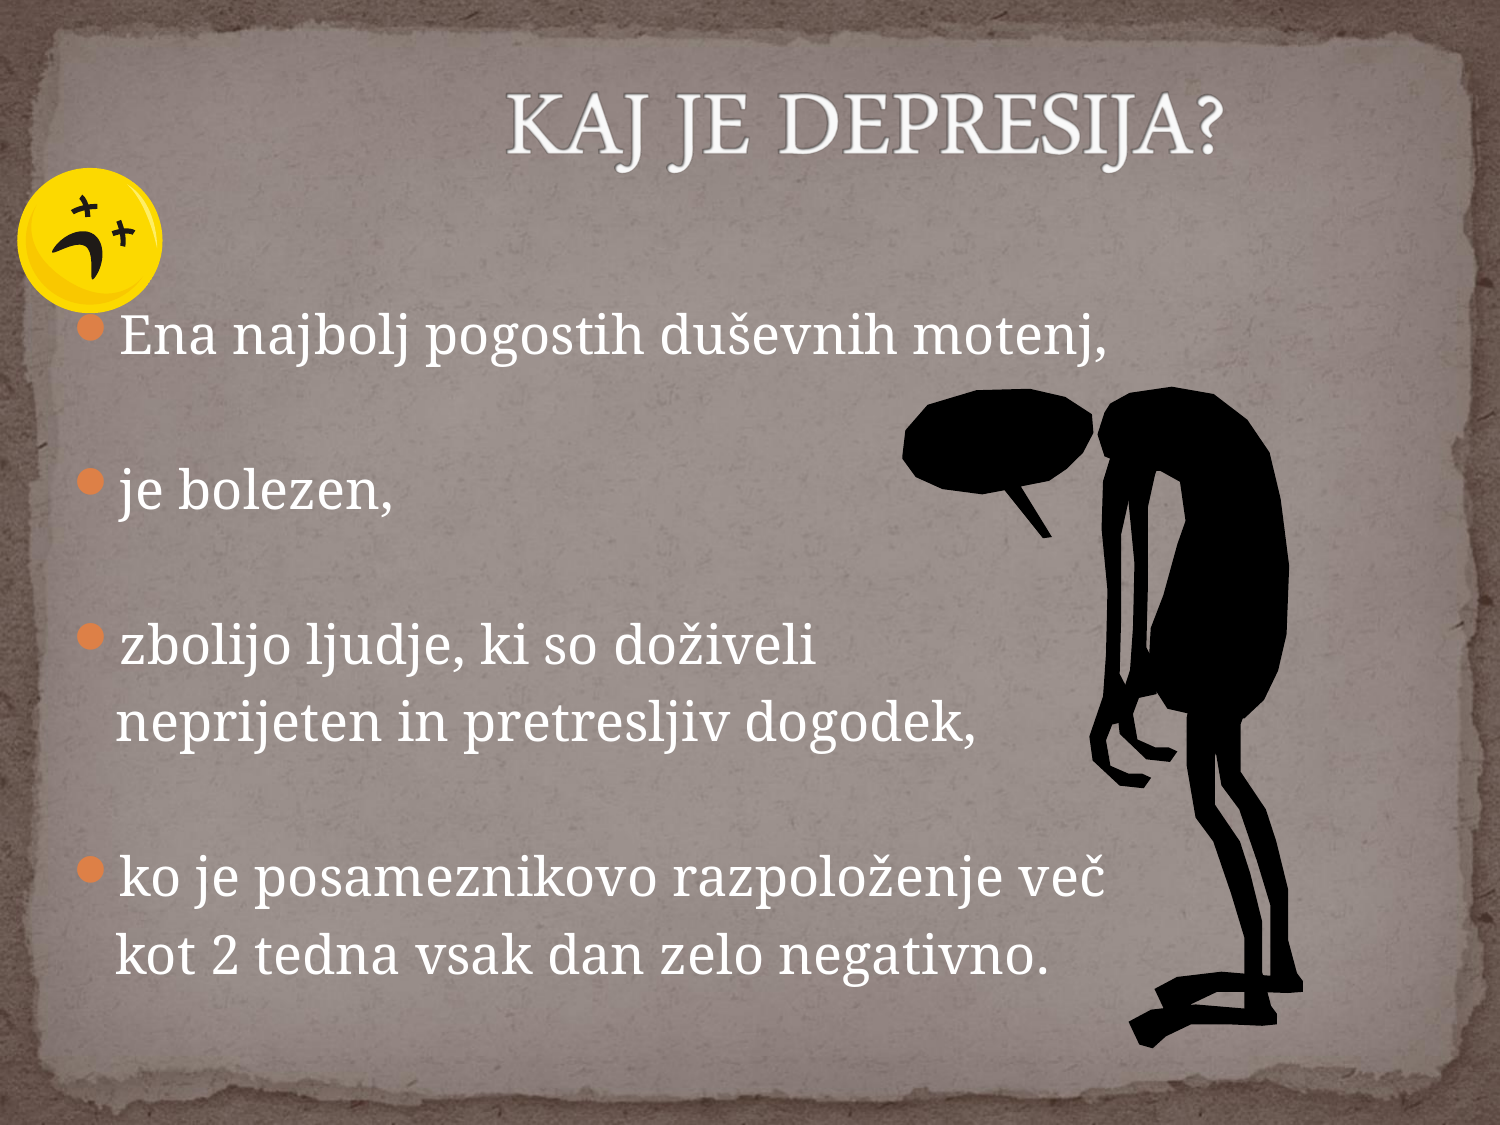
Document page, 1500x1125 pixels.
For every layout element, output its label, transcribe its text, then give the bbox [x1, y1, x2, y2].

list Ena najbolj pogostih duševnih motenj, je bolezen, zbolijo ljudje, ki so doživeli neprijeten in pretresljiv dogodek, ko je posameznikovo razpoloženje več kot 2 tedna vsak dan zelo negativno. [58, 292, 1409, 993]
picture [0, 0, 1500, 1125]
